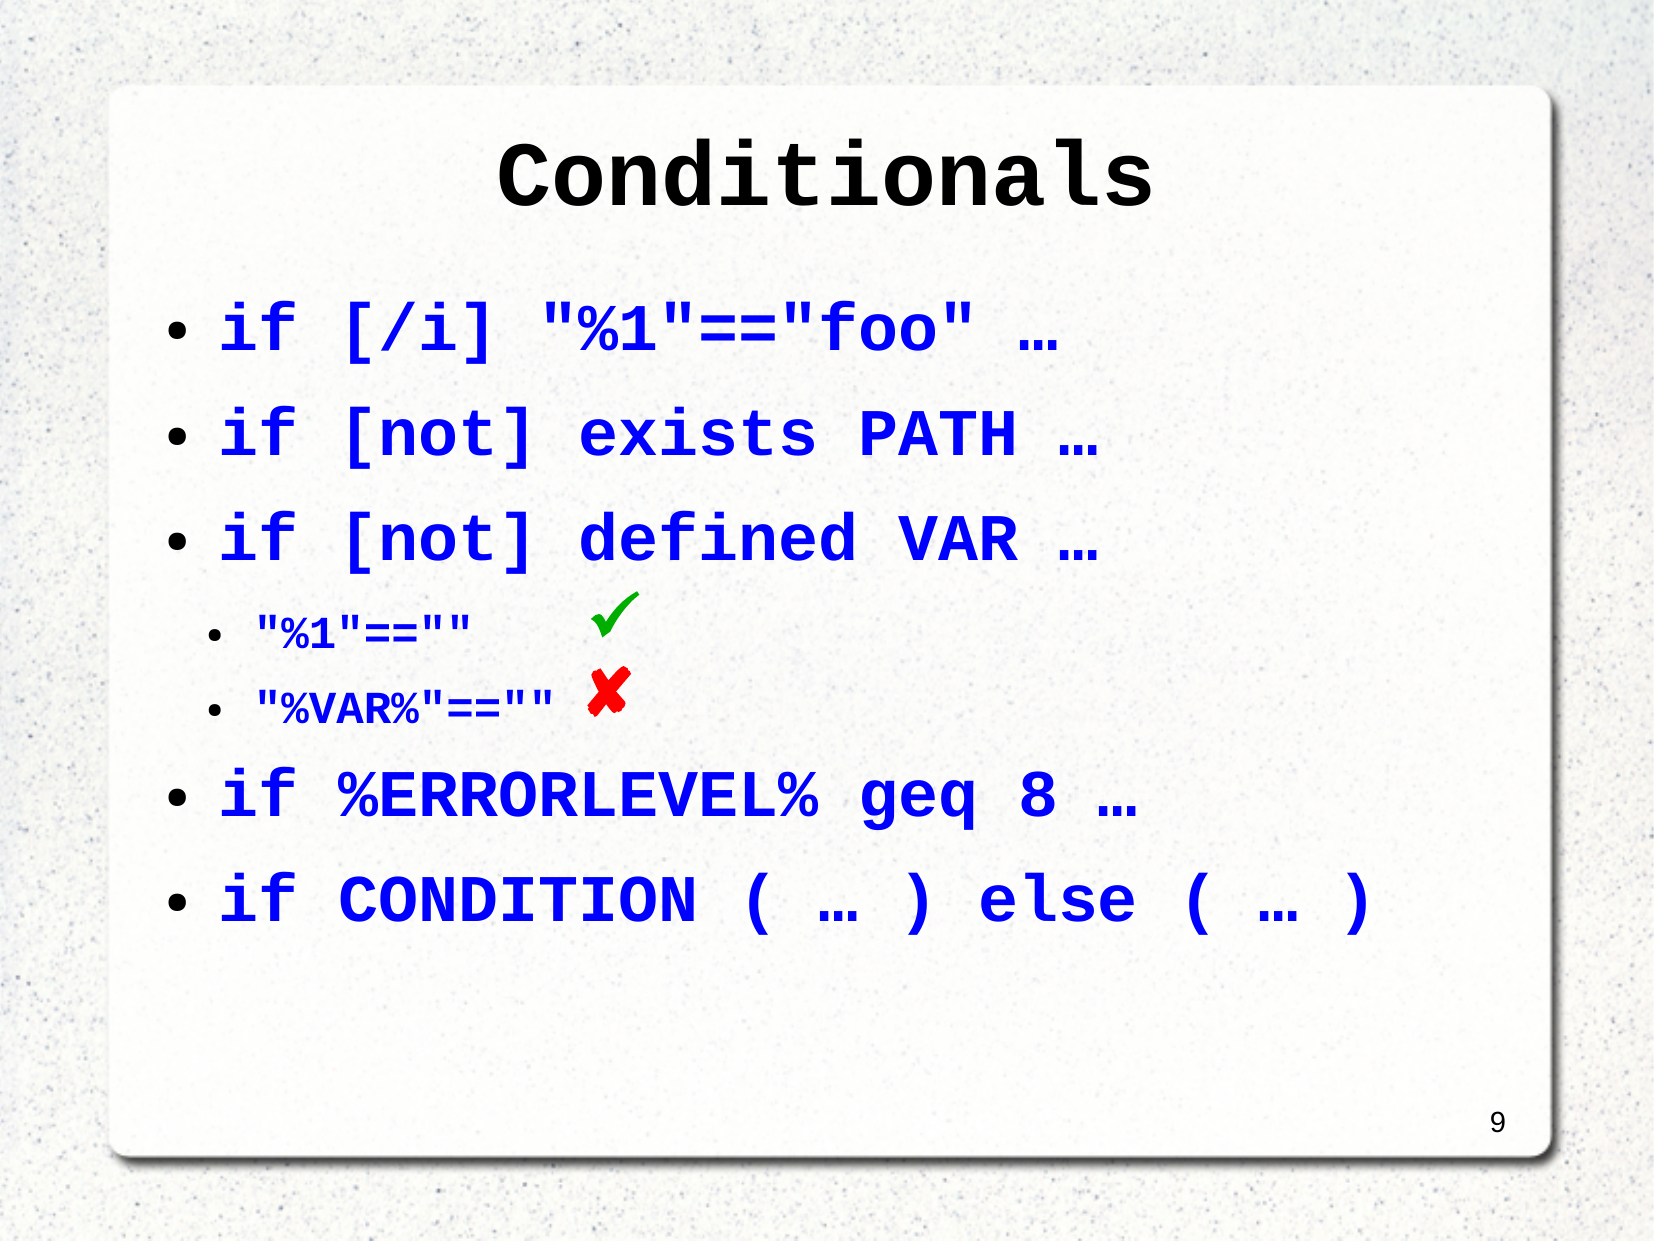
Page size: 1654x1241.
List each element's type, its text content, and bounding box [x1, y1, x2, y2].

text_box  [572, 590, 656, 680]
title Conditionals [118, 96, 1536, 266]
picture [0, 0, 1654, 1241]
list if [/i] "%1"=="foo" … if [not] exists PATH … if [not] defined VAR … "%1"=="" "%VAR%"=="" if %ERRORLEVEL% geq 8 … if CONDITION ( … ) else ( … ) [147, 295, 1506, 1114]
text_box  [566, 655, 650, 763]
